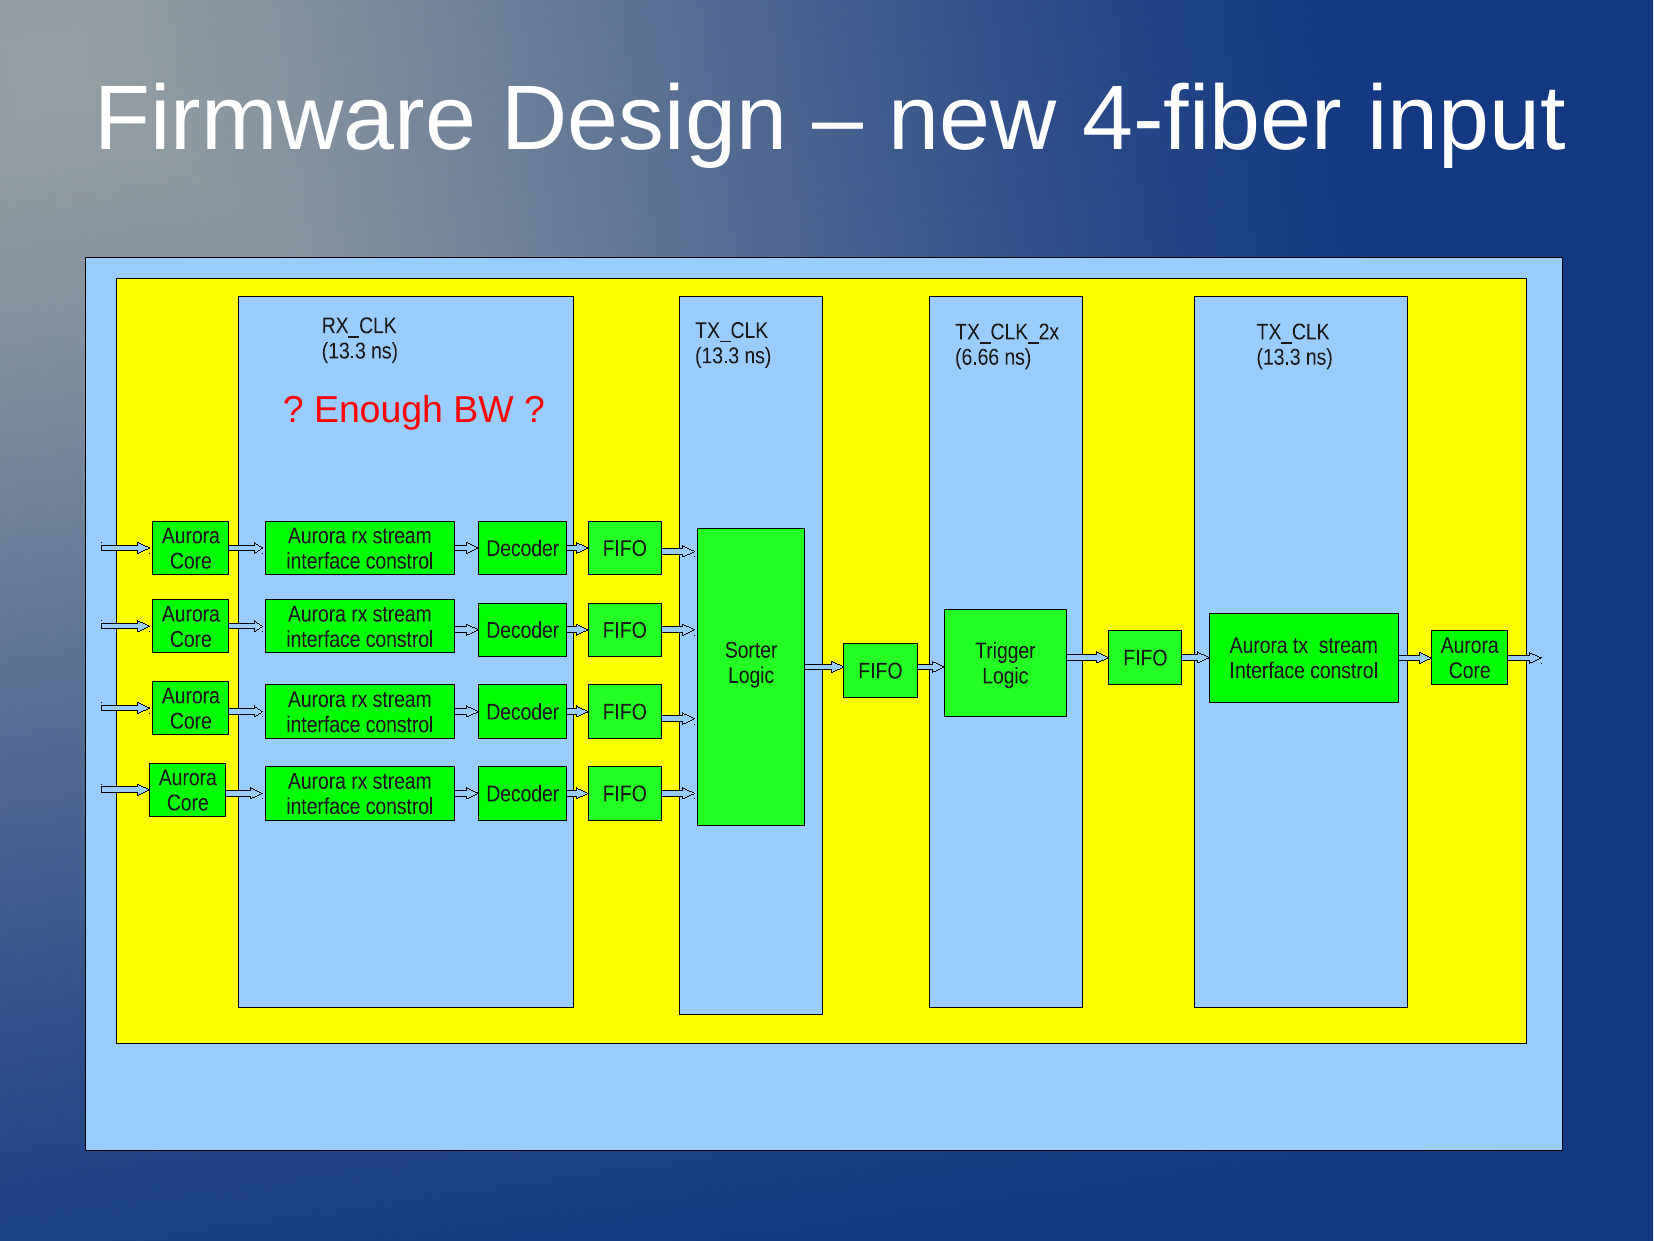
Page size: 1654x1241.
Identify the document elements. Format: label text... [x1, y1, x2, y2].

title Firmware Design – new 4-fiber input [87, 14, 1576, 222]
text_box ? Enough BW ? [268, 381, 560, 439]
text_box [86, 258, 1562, 1150]
picture [0, 0, 1654, 1241]
